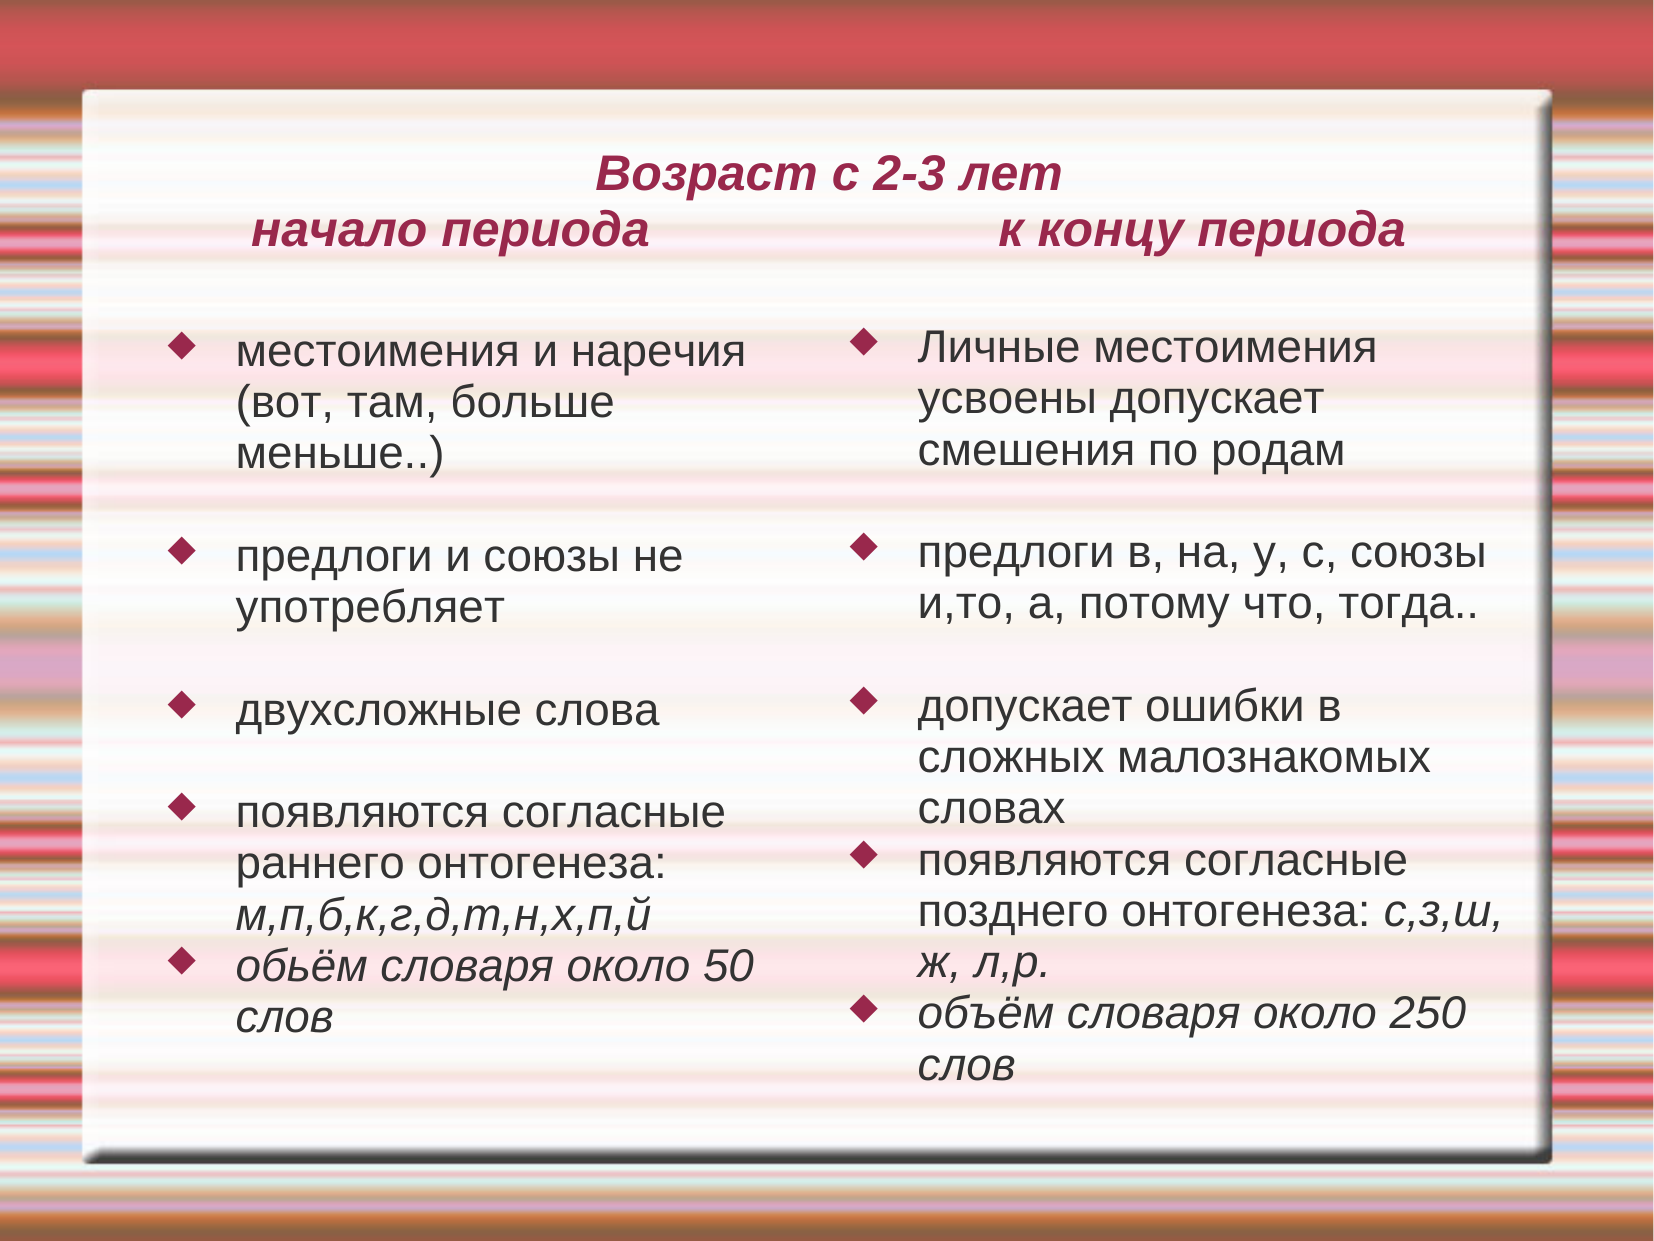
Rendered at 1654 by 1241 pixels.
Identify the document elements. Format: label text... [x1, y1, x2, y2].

list Личные местоимения усвоены допускает смешения по родам предлоги в, на, у, с, союзы и,то, а, потому что, тогда.. допускает ошибки в сложных малознакомых словах появляются согласные позднего онтогенеза: с,з,ш, ж, л,р. объём словаря около 250 слов [835, 320, 1509, 1125]
title Возраст с 2-3 лет начало периода к концу периода [123, 132, 1536, 325]
picture [0, 0, 1654, 1241]
list местоимения и наречия (вот, там, больше меньше..) предлоги и союзы не употребляет двухсложные слова появляются согласные раннего онтогенеза: м,п,б,к,г,д,т,н,х,п,й обьём словаря около 50 слов [152, 324, 827, 1129]
